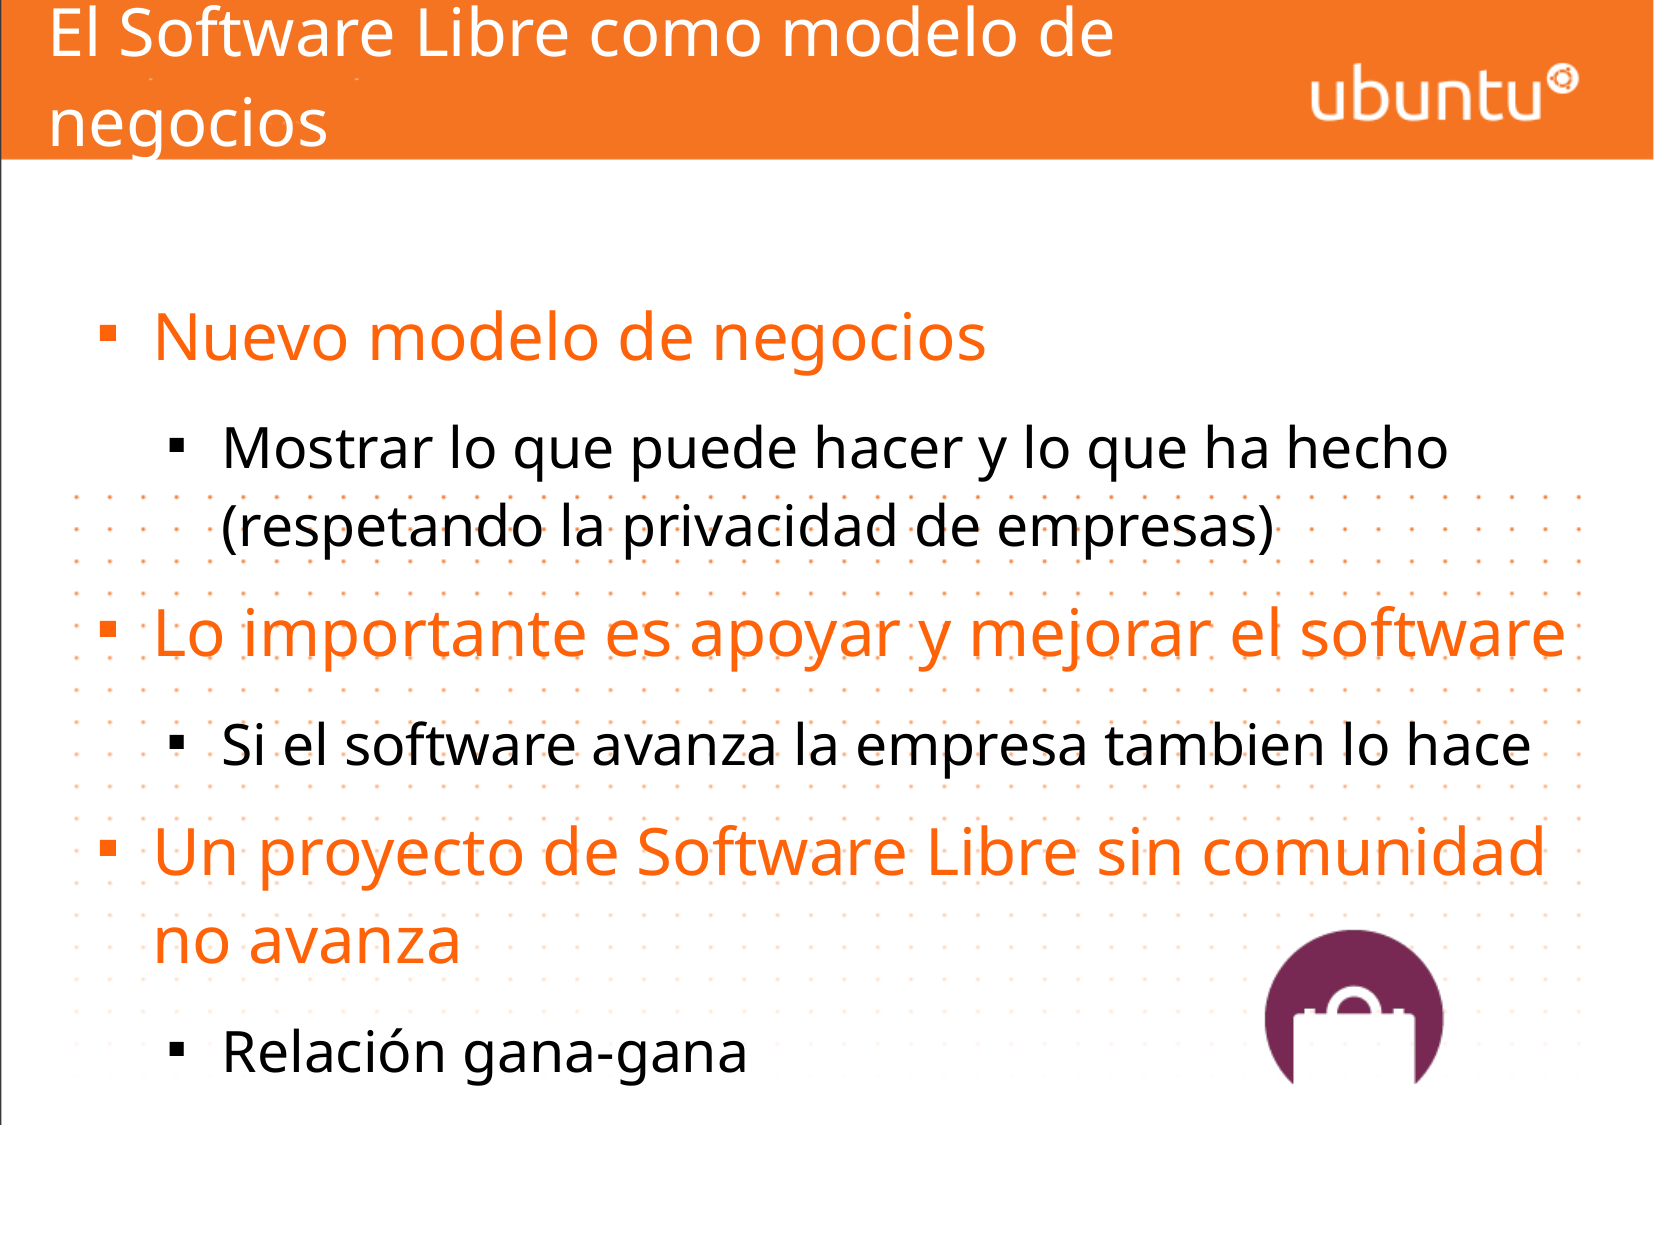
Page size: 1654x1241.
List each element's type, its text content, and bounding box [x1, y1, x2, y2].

picture [0, 0, 1654, 1241]
list Nuevo modelo de negocios Mostrar lo que puede hacer y lo que ha hecho (respetando la privacidad de empresas) Lo importante es apoyar y mejorar el software Si el software avanza la empresa tambien lo hace Un proyecto de Software Libre sin comunidad no avanza Relación gana-gana [82, 290, 1571, 1109]
title El Software Libre como modelo de negocios [47, 0, 1276, 151]
